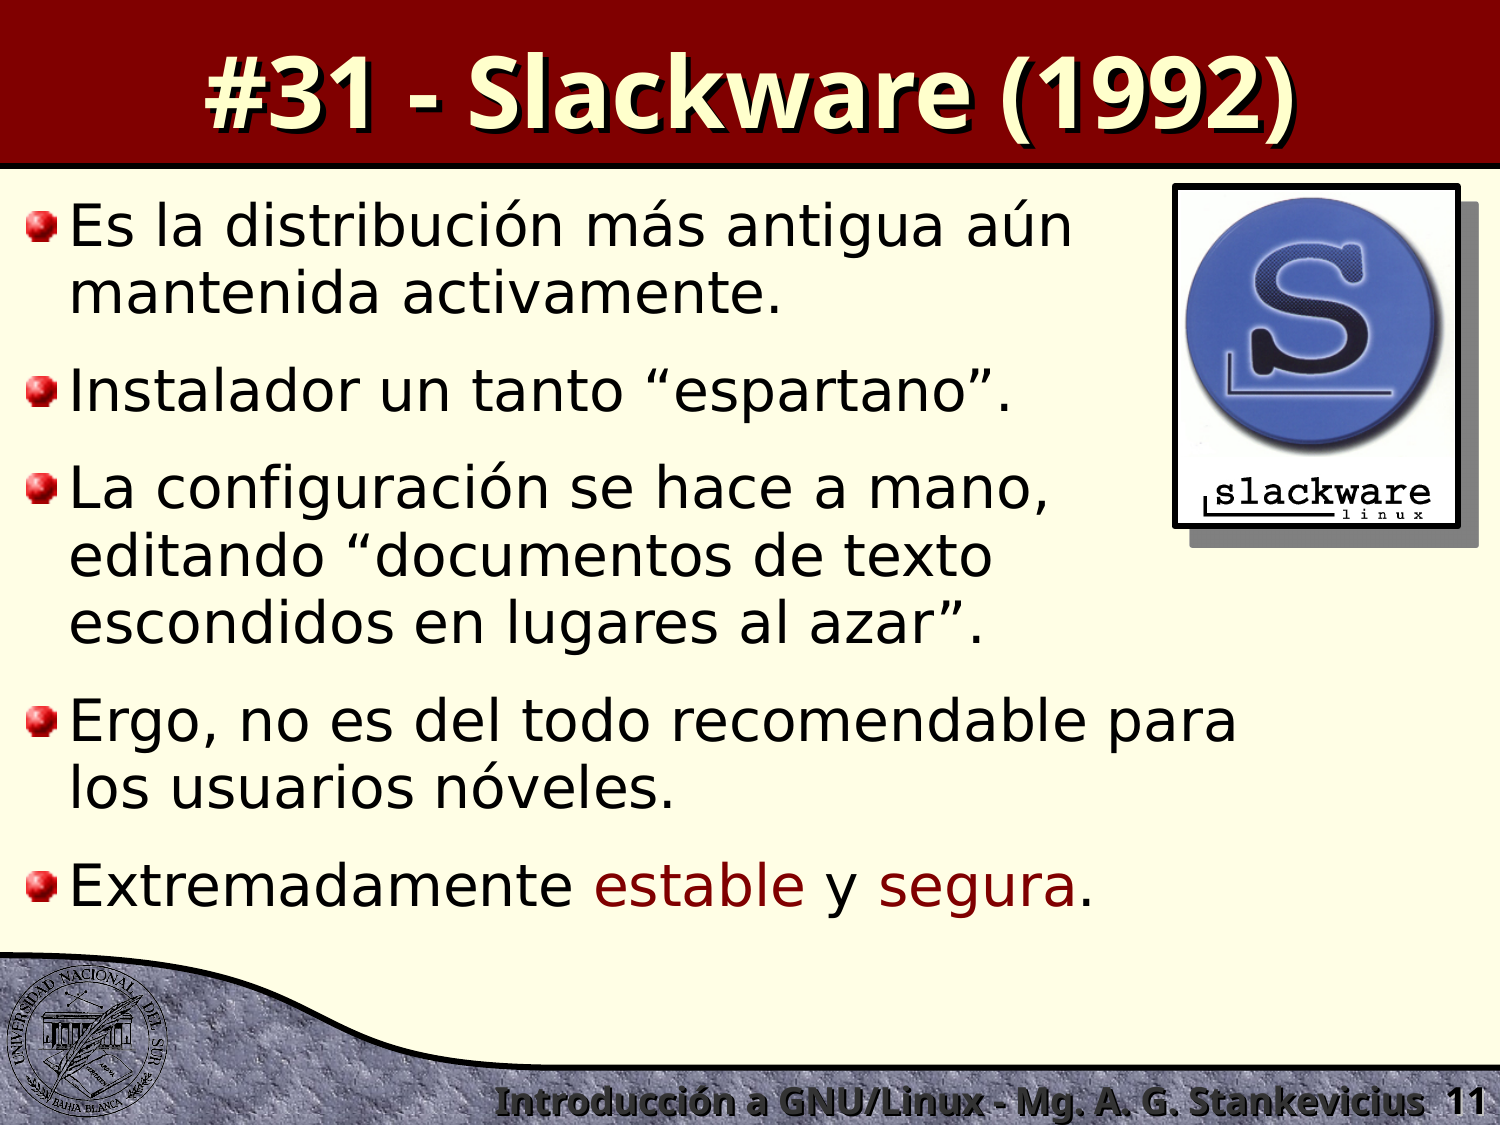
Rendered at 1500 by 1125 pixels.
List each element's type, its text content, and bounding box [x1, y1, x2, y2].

picture [1181, 192, 1454, 519]
list Es la distribución más antigua aún mantenida activamente. Instalador un tanto “espartano”. La configuración se hace a mano, editando “documentos de texto escondidos en lugares al azar”. Ergo, no es del todo recomendable para los usuarios nóveles. Extremadamente estable y segura. [11, 192, 1486, 935]
title #31 - Slackware (1992) [15, 12, 1485, 153]
text_box [1174, 186, 1458, 527]
picture [0, 956, 1500, 1125]
picture [1059, 1100, 1065, 1110]
